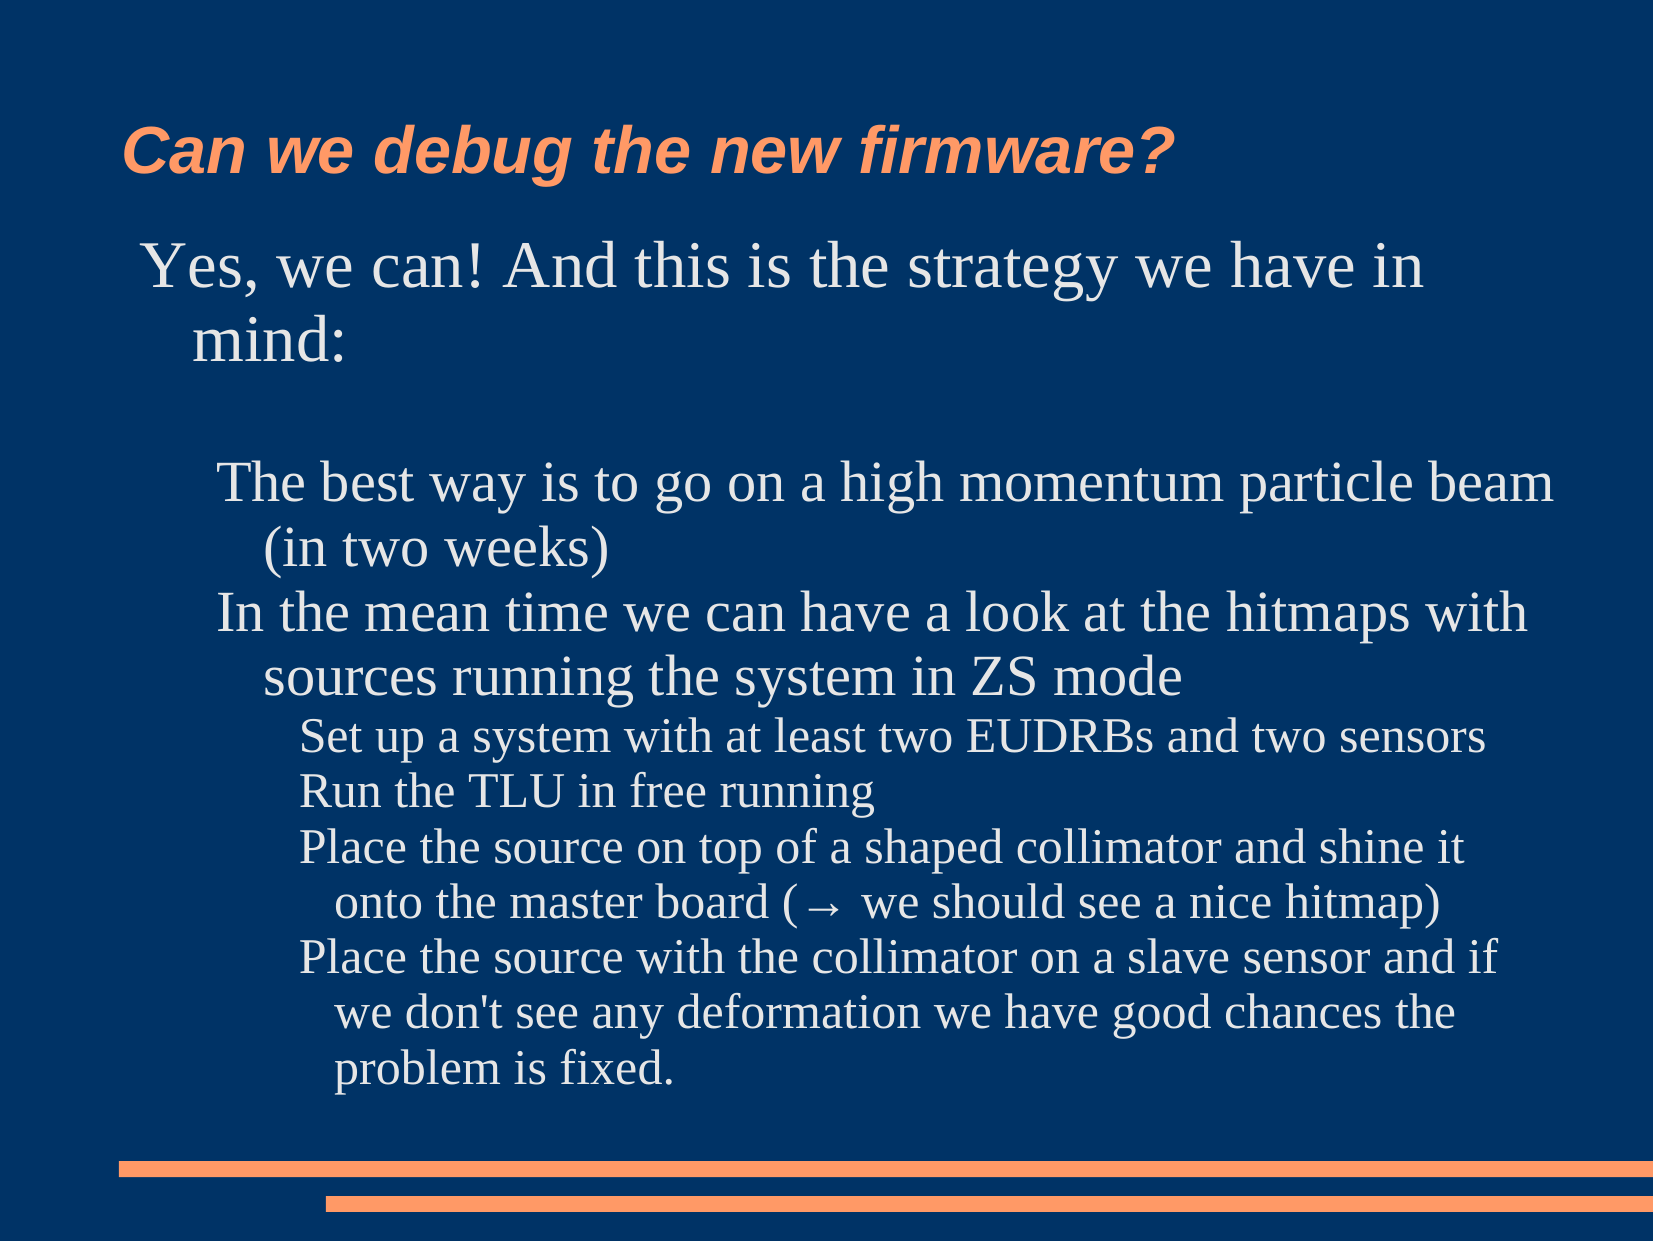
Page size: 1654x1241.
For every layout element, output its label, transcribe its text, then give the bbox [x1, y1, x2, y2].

title Can we debug the new firmware? [121, 46, 1534, 227]
list Yes, we can! And this is the strategy we have in mind: The best way is to go on a high momentum particle beam (in two weeks) In the mean time we can have a look at the hitmaps with sources running the system in ZS mode Set up a system with at least two EUDRBs and two sensors Run the TLU in free running Place the source on top of a shaped collimator and shine it onto the master board (→ we should see a nice hitmap) Place the source with the collimator on a slave sensor and if we don't see any deformation we have good chances the problem is fixed. [121, 227, 1561, 1096]
